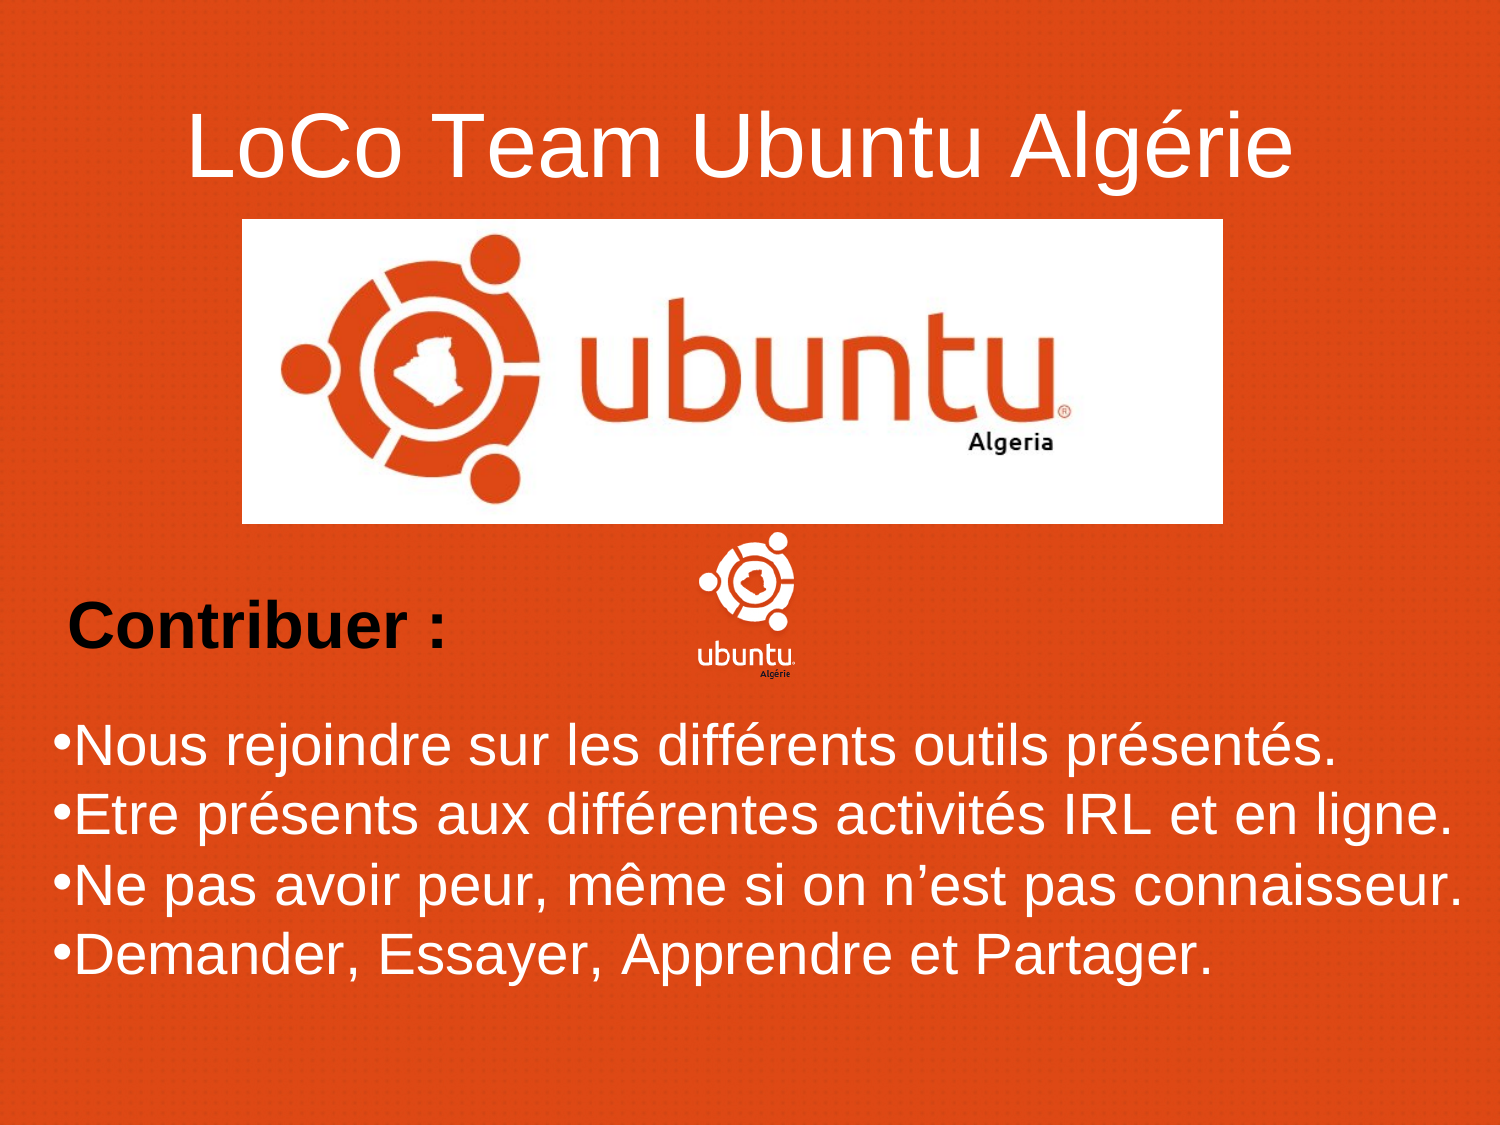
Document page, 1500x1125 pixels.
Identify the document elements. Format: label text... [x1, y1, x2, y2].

text_box Contribuer : [53, 574, 465, 670]
text_box LoCo Team Ubuntu Algérie [171, 78, 1447, 204]
picture [0, 0, 1500, 1125]
text_box Nous rejoindre sur les différents outils présentés. Etre présents aux différentes activités IRL et en ligne. Ne pas avoir peur, même si on n’est pas connaisseur. Demander, Essayer, Apprendre et Partager. [38, 698, 1500, 995]
